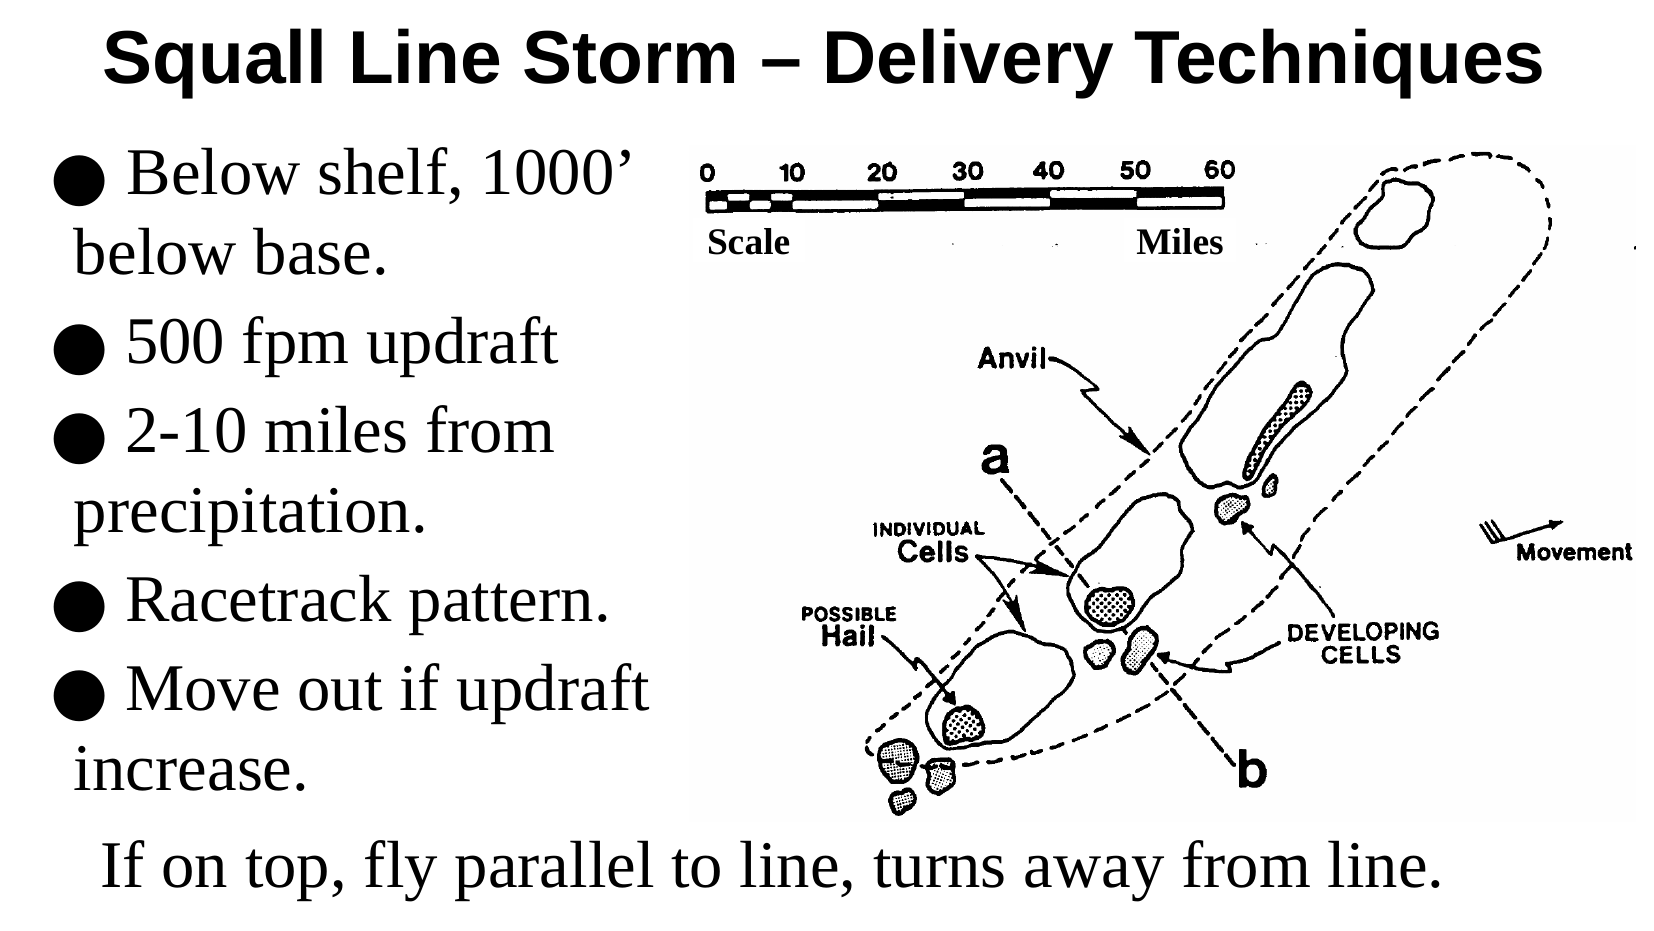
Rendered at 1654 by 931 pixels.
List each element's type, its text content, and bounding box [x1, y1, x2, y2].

text_box Miles [1123, 217, 1237, 263]
text_box Scale [692, 217, 806, 263]
text_box If on top, fly parallel to line, turns away from line. [72, 819, 1457, 902]
text_box Below shelf, 1000’ below base. 500 fpm updraft 2-10 miles from precipitation. Racetrack pattern. Move out if updraft increase. [0, 120, 713, 811]
picture [689, 145, 1636, 822]
text_box Squall Line Storm – Delivery Techniques [0, 0, 1654, 107]
